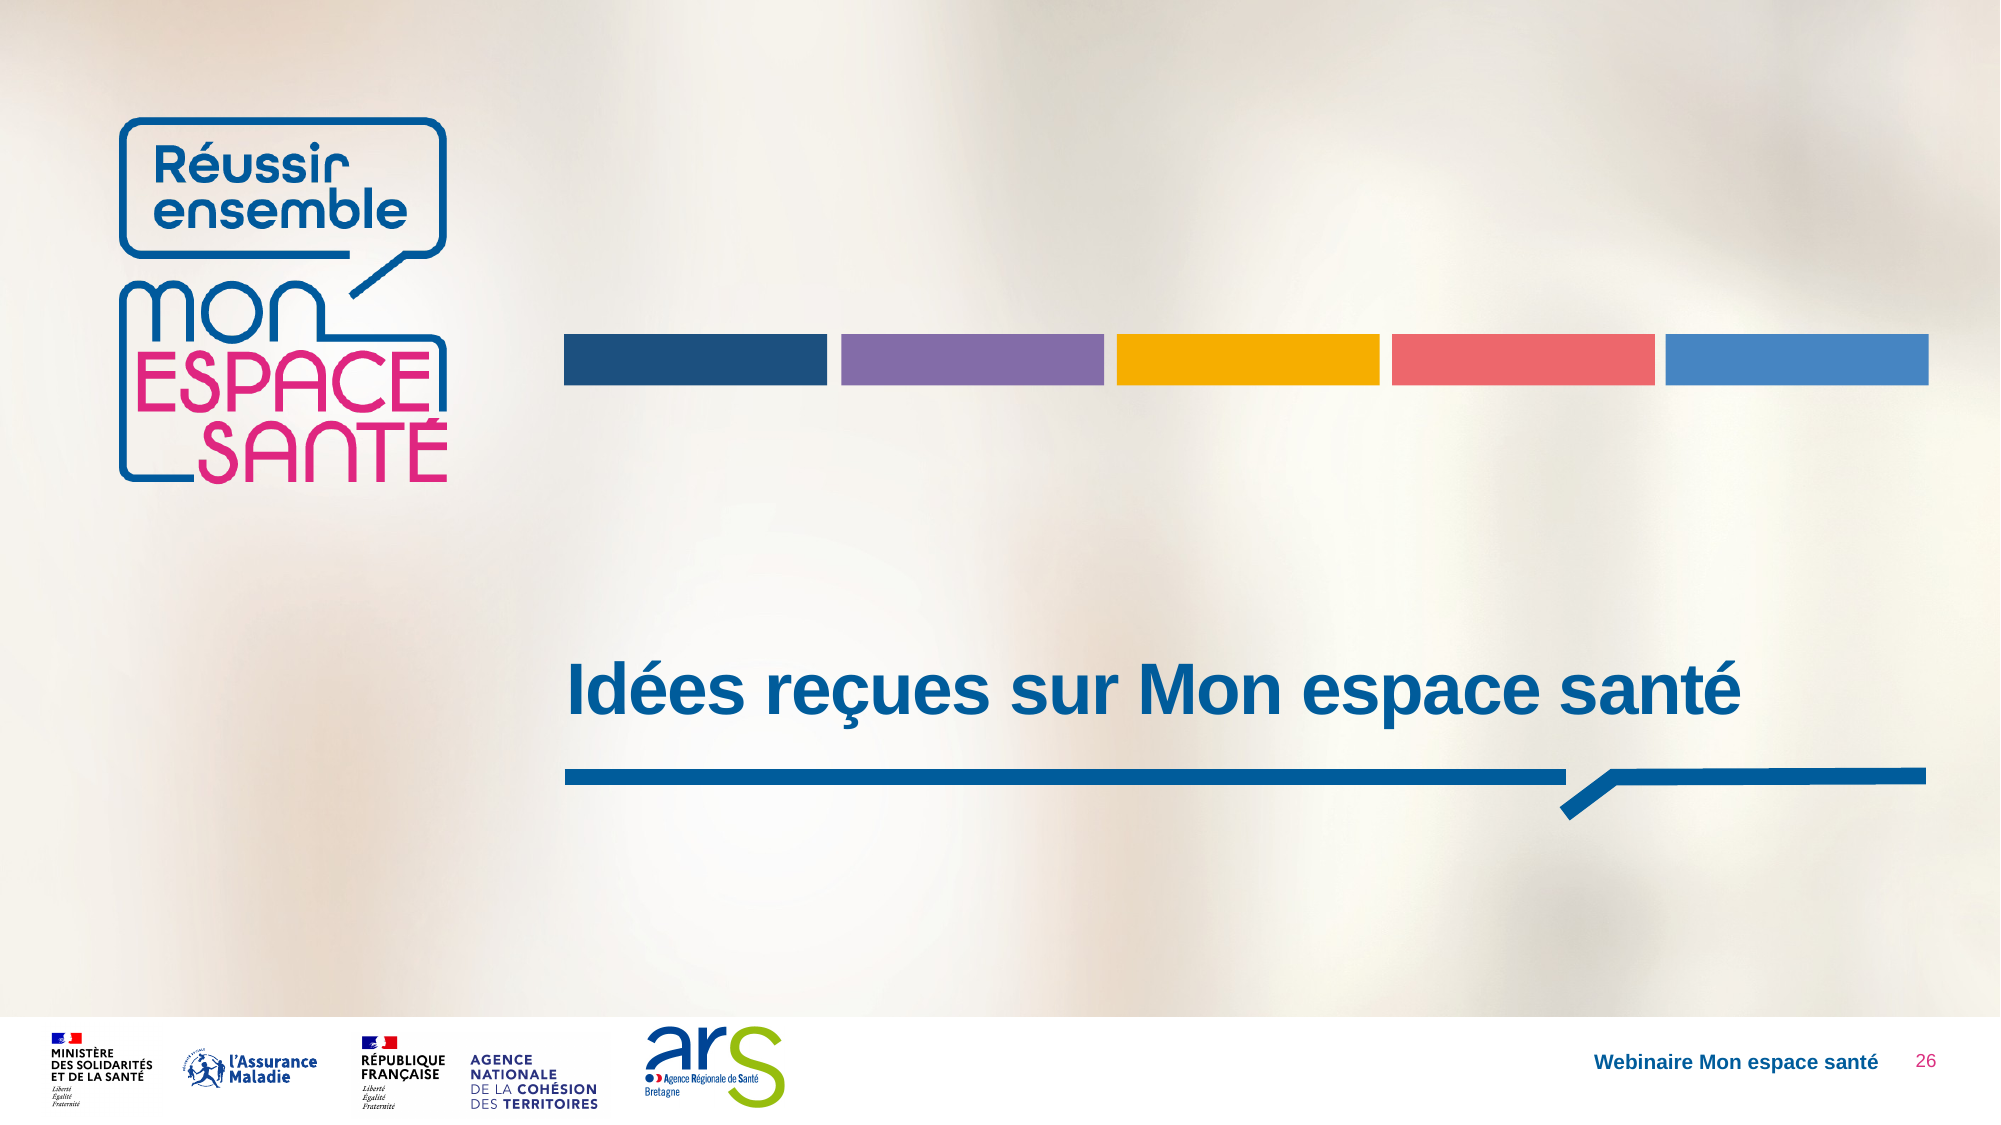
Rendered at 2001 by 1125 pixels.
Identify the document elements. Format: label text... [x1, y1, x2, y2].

text_box [1392, 334, 1655, 386]
picture [351, 1032, 611, 1119]
picture [645, 1026, 785, 1108]
text_box [1665, 334, 1929, 386]
text_box [564, 334, 828, 386]
text_box [1116, 334, 1380, 386]
picture [0, 0, 2000, 1017]
text_box [841, 334, 1105, 386]
title Idées reçues sur Mon espace santé [558, 443, 1841, 825]
text_box Webinaire Mon espace santé [1272, 1040, 1887, 1093]
picture [41, 1022, 163, 1117]
